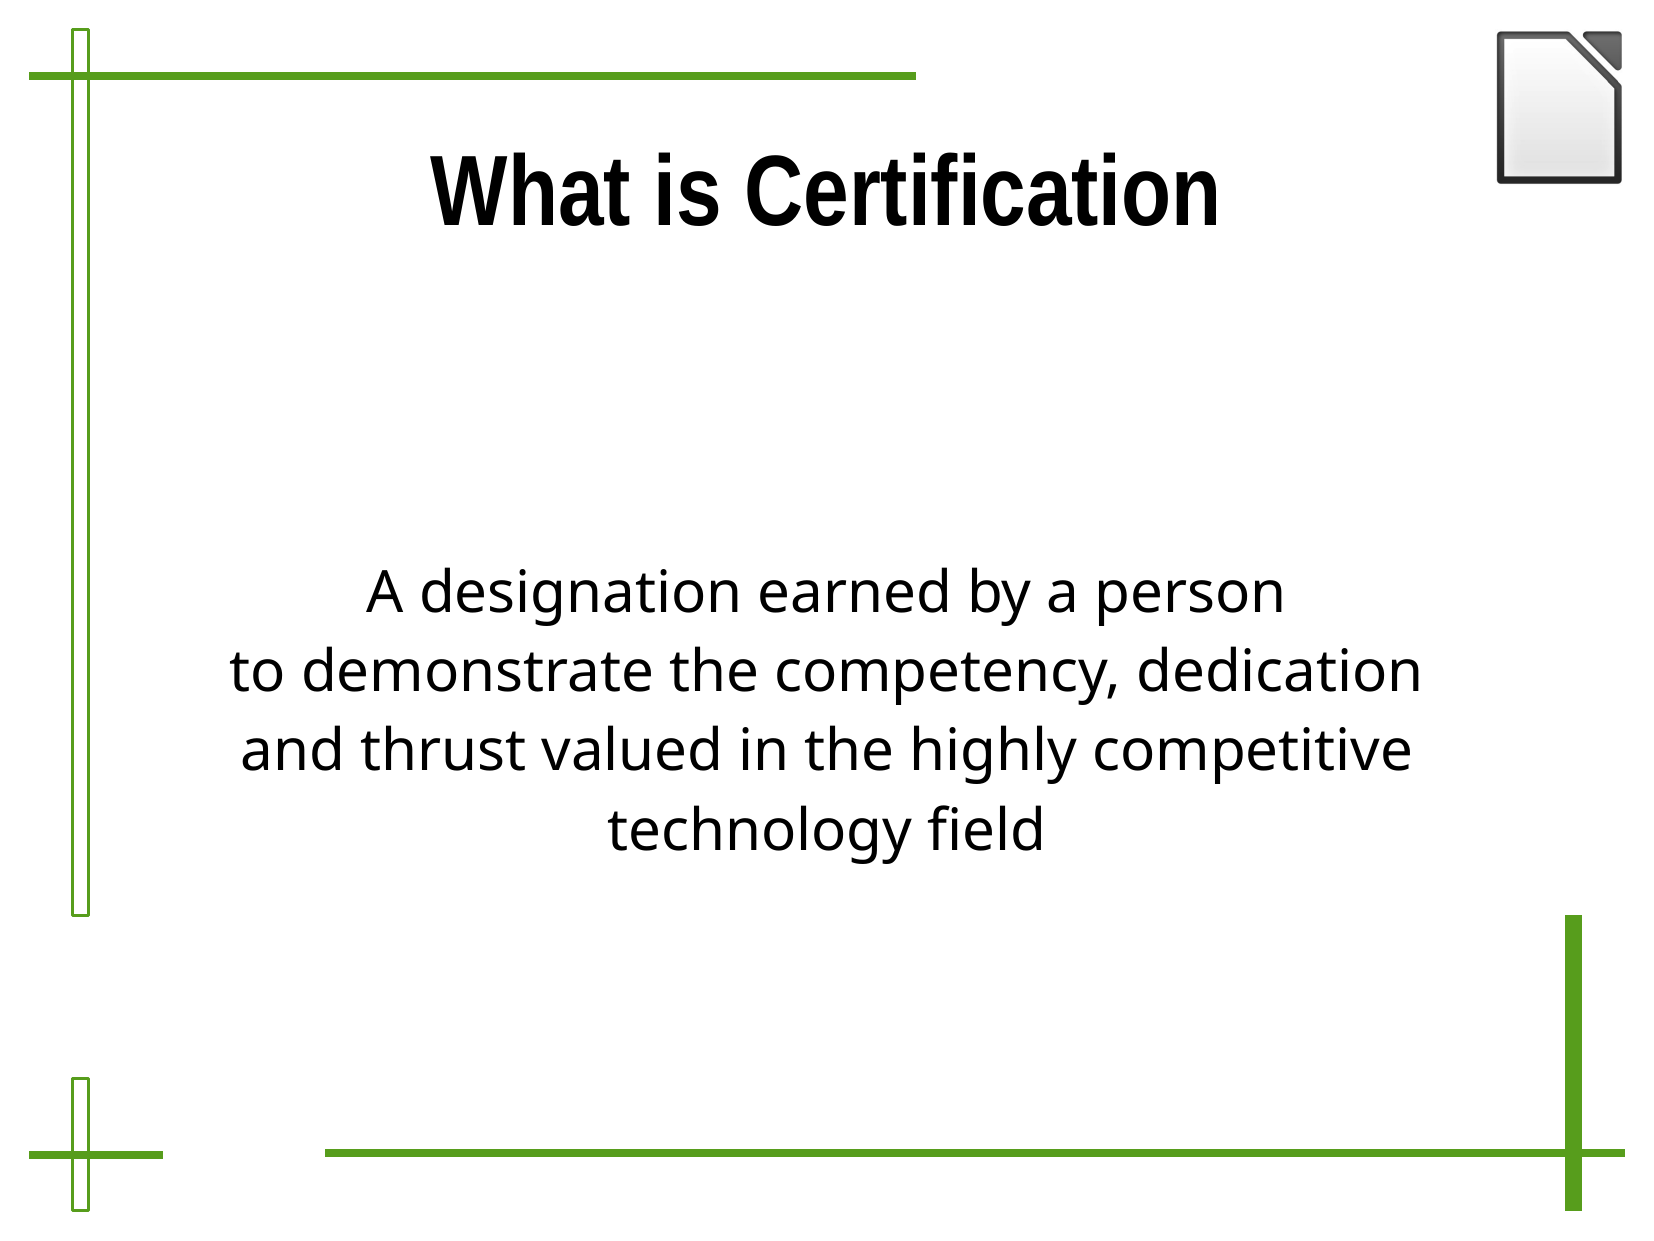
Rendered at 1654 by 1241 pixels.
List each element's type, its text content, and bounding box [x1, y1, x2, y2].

title What is Certification [118, 118, 1536, 260]
picture [1494, 29, 1624, 186]
subtitle A designation earned by a person to demonstrate the competency, dedication and thrust valued in the highly competitive technology field [118, 295, 1536, 1123]
